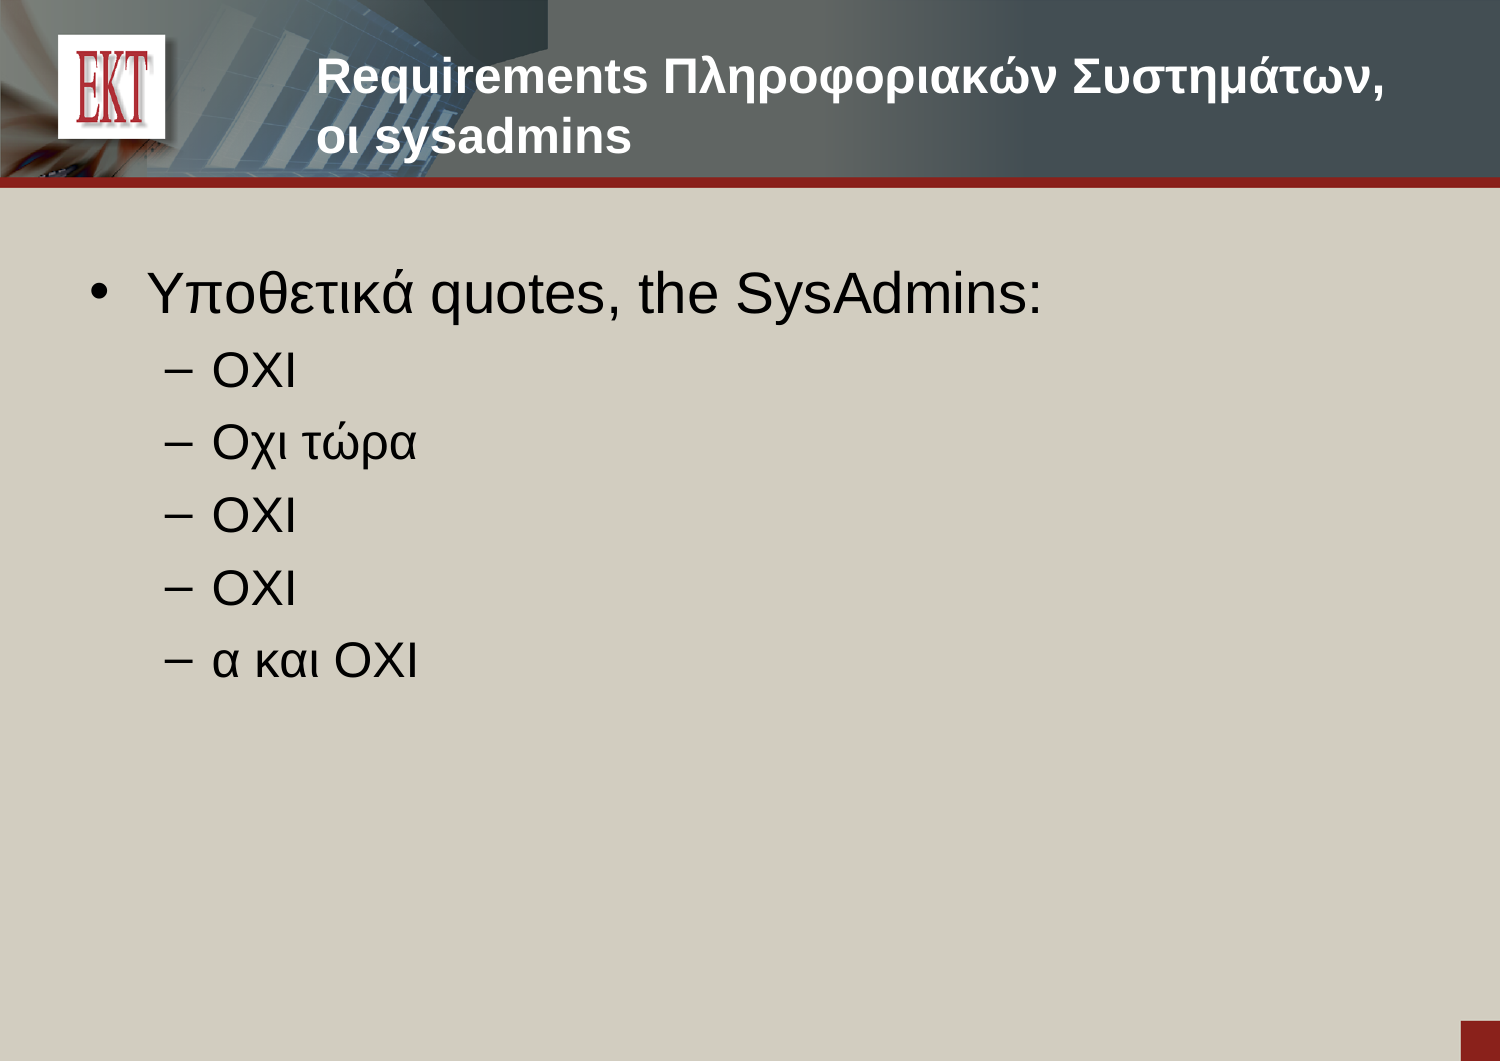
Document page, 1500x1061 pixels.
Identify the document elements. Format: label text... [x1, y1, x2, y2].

title Requirements Πληροφοριακών Συστημάτων, οι sysadmins [301, 35, 1426, 171]
picture [0, 0, 1500, 1061]
list Υποθετικά quotes, the SysAdmins: ΟΧΙ Οχι τώρα ΟΧΙ ΟΧΙ α και ΟΧΙ [75, 247, 1426, 948]
